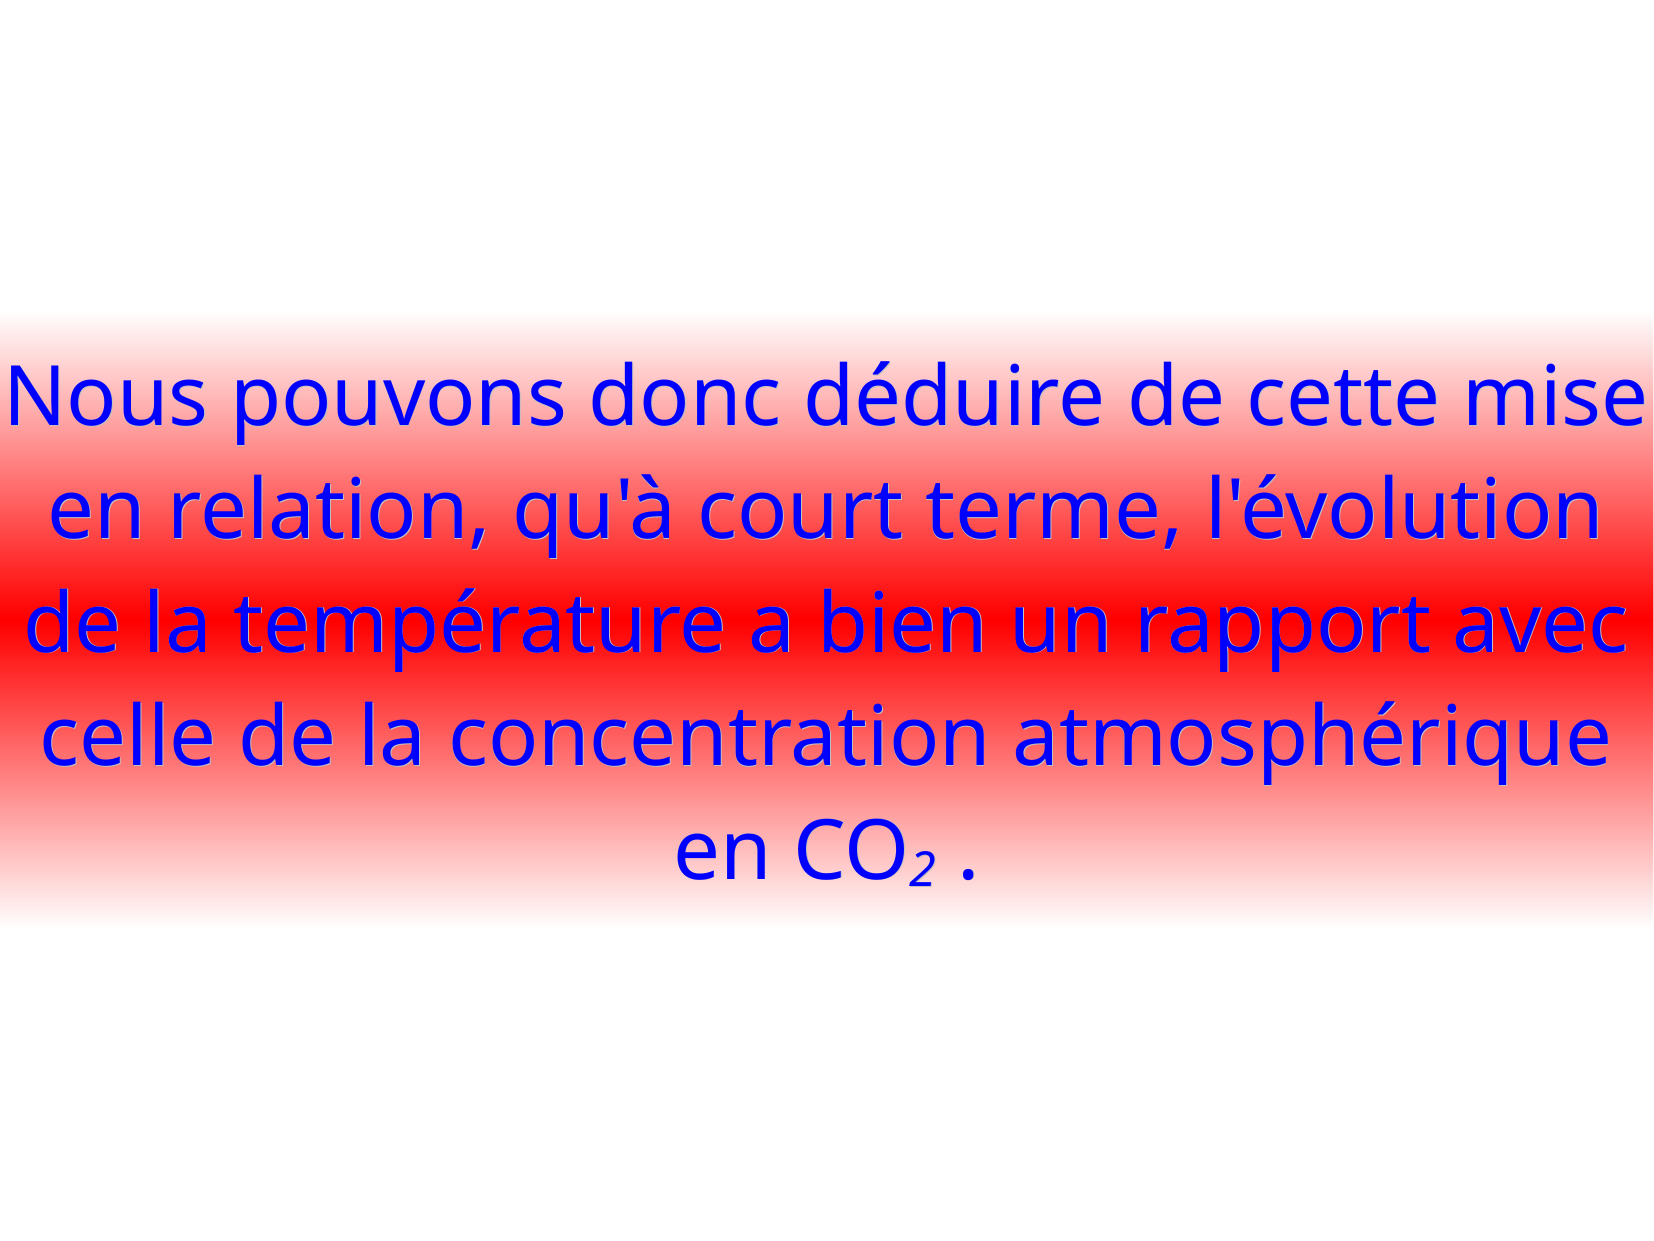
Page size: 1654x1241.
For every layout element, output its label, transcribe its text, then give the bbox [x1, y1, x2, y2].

title Nous pouvons donc déduire de cette mise en relation, qu'à court terme, l'évolution de la température a bien un rapport avec celle de la concentration atmosphérique en CO2 . [0, 0, 1654, 1241]
